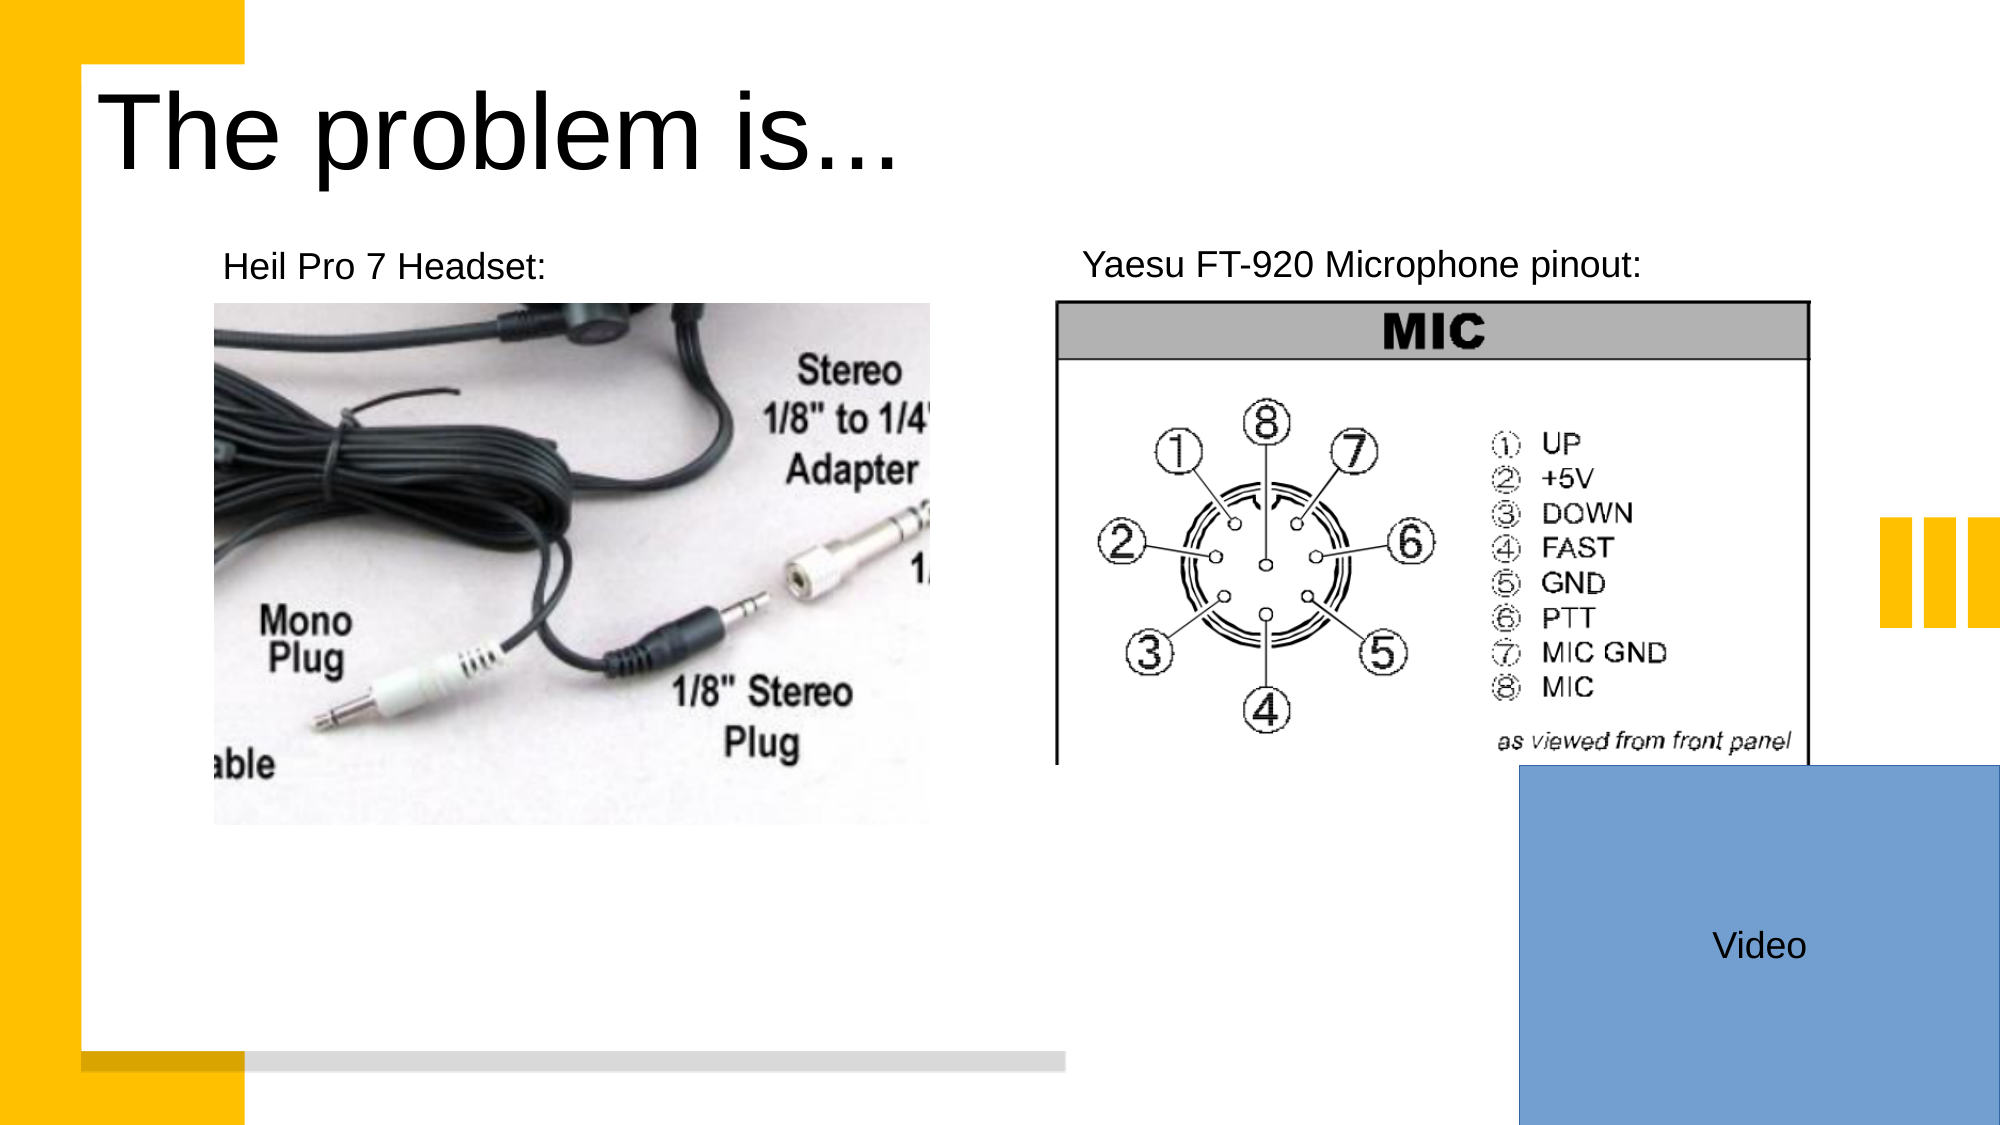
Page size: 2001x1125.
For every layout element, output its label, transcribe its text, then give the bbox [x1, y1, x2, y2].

text_box [0, 0, 2000, 1125]
text_box Heil Pro 7 Headset: [207, 238, 562, 296]
text_box Video [1519, 765, 2000, 1125]
picture [1050, 293, 1811, 766]
text_box The problem is... [81, 64, 1921, 201]
text_box Yaesu FT-920 Microphone pinout: [1067, 236, 1658, 294]
picture [214, 303, 931, 826]
